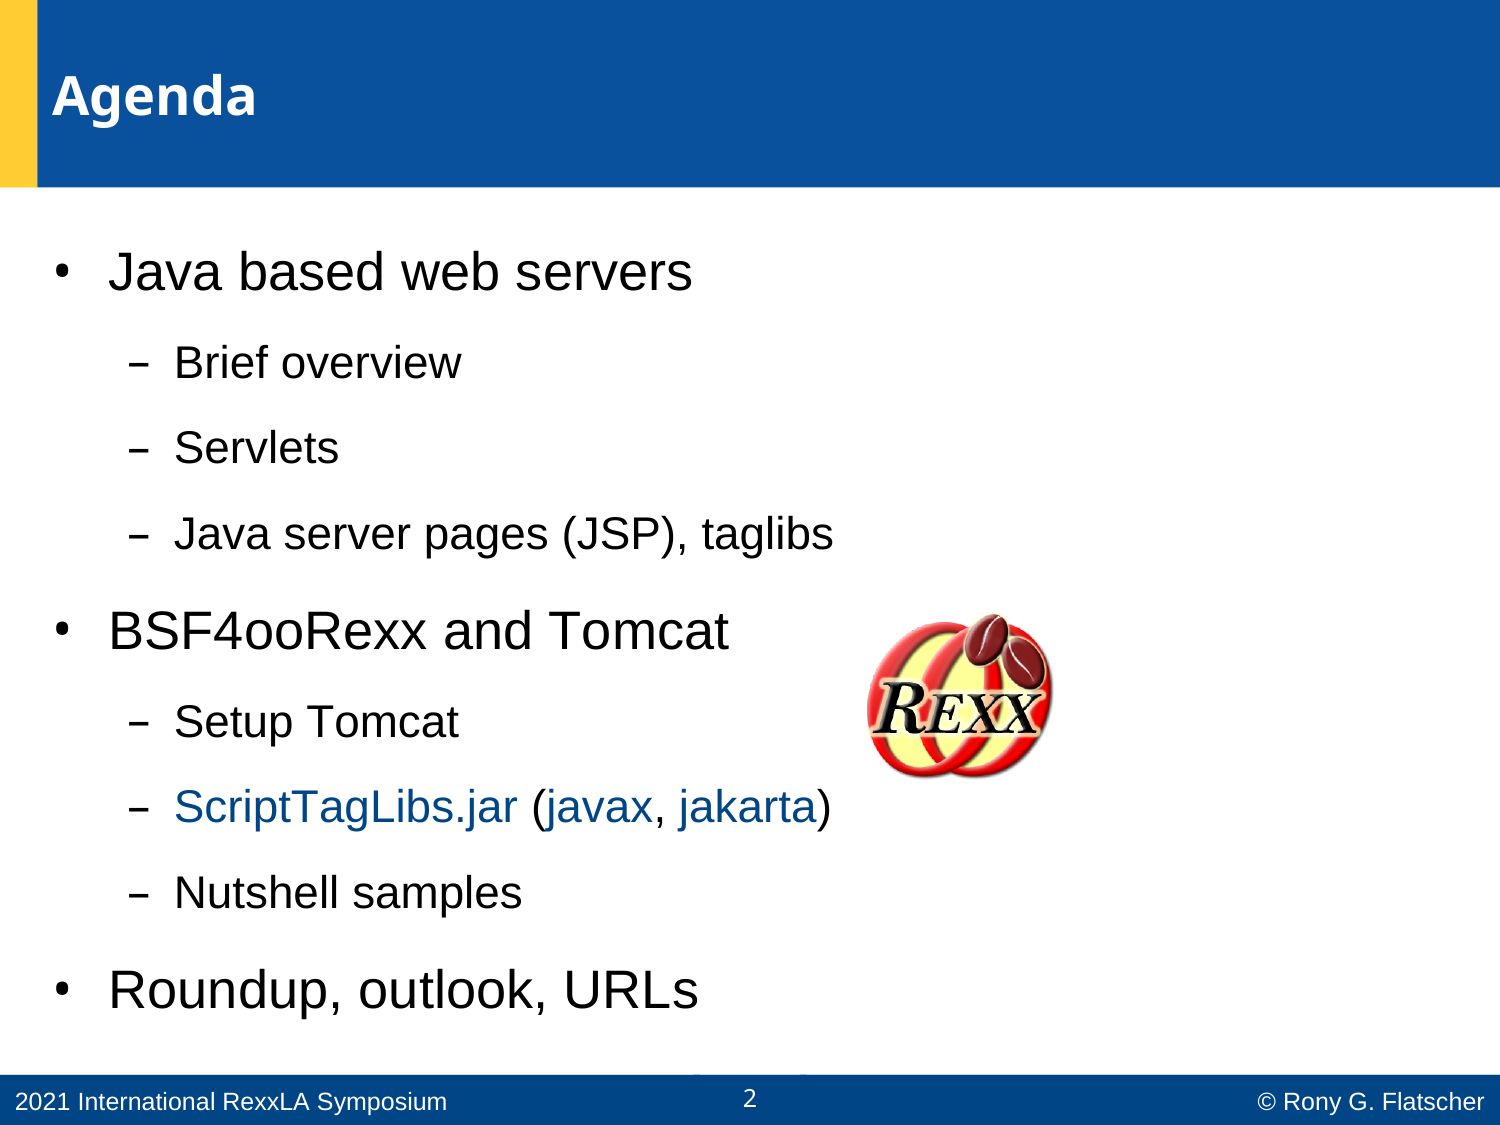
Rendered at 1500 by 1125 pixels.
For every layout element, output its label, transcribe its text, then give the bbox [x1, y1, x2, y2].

title Agenda [37, 0, 1500, 188]
picture [865, 604, 1055, 795]
list Java based web servers Brief overview Servlets Java server pages (JSP), taglibs BSF4ooRexx and Tomcat Setup Tomcat ScriptTagLibs.jar (javax, jakarta) Nutshell samples Roundup, outlook, URLs [37, 212, 1500, 1051]
